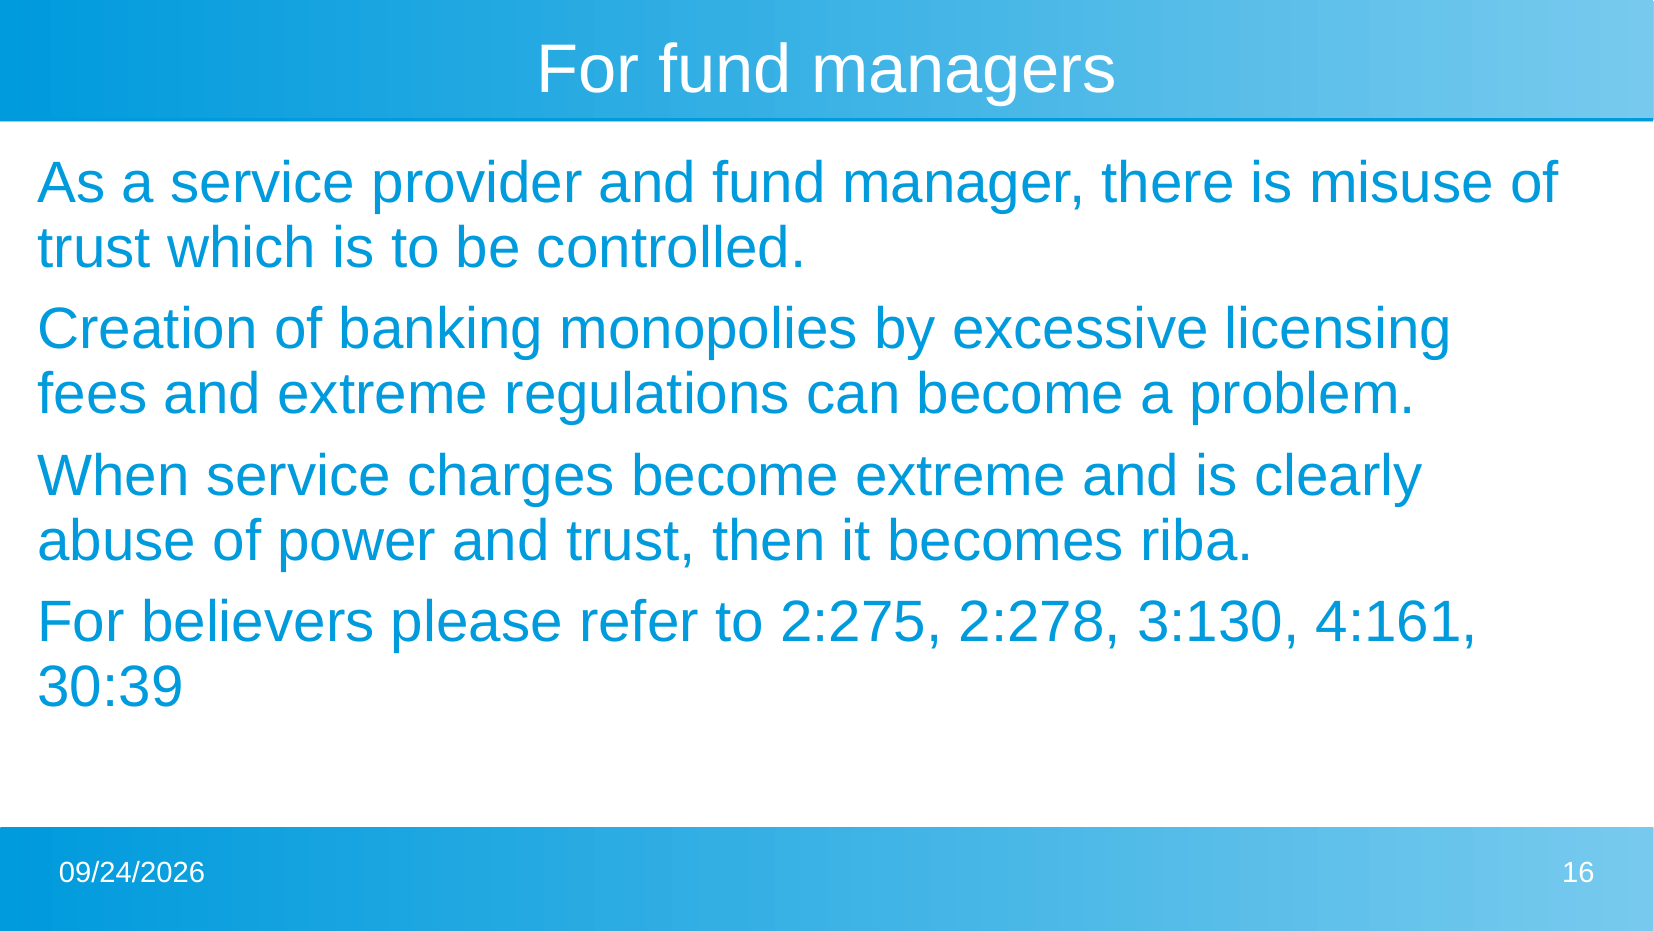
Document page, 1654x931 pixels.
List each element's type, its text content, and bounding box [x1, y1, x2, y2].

title For fund managers [59, 29, 1595, 108]
list As a service provider and fund manager, there is misuse of trust which is to be controlled. Creation of banking monopolies by excessive licensing fees and extreme regulations can become a problem. When service charges become extreme and is clearly abuse of power and trust, then it becomes riba. For believers please refer to 2:275, 2:278, 3:130, 4:161, 30:39 [37, 150, 1576, 676]
